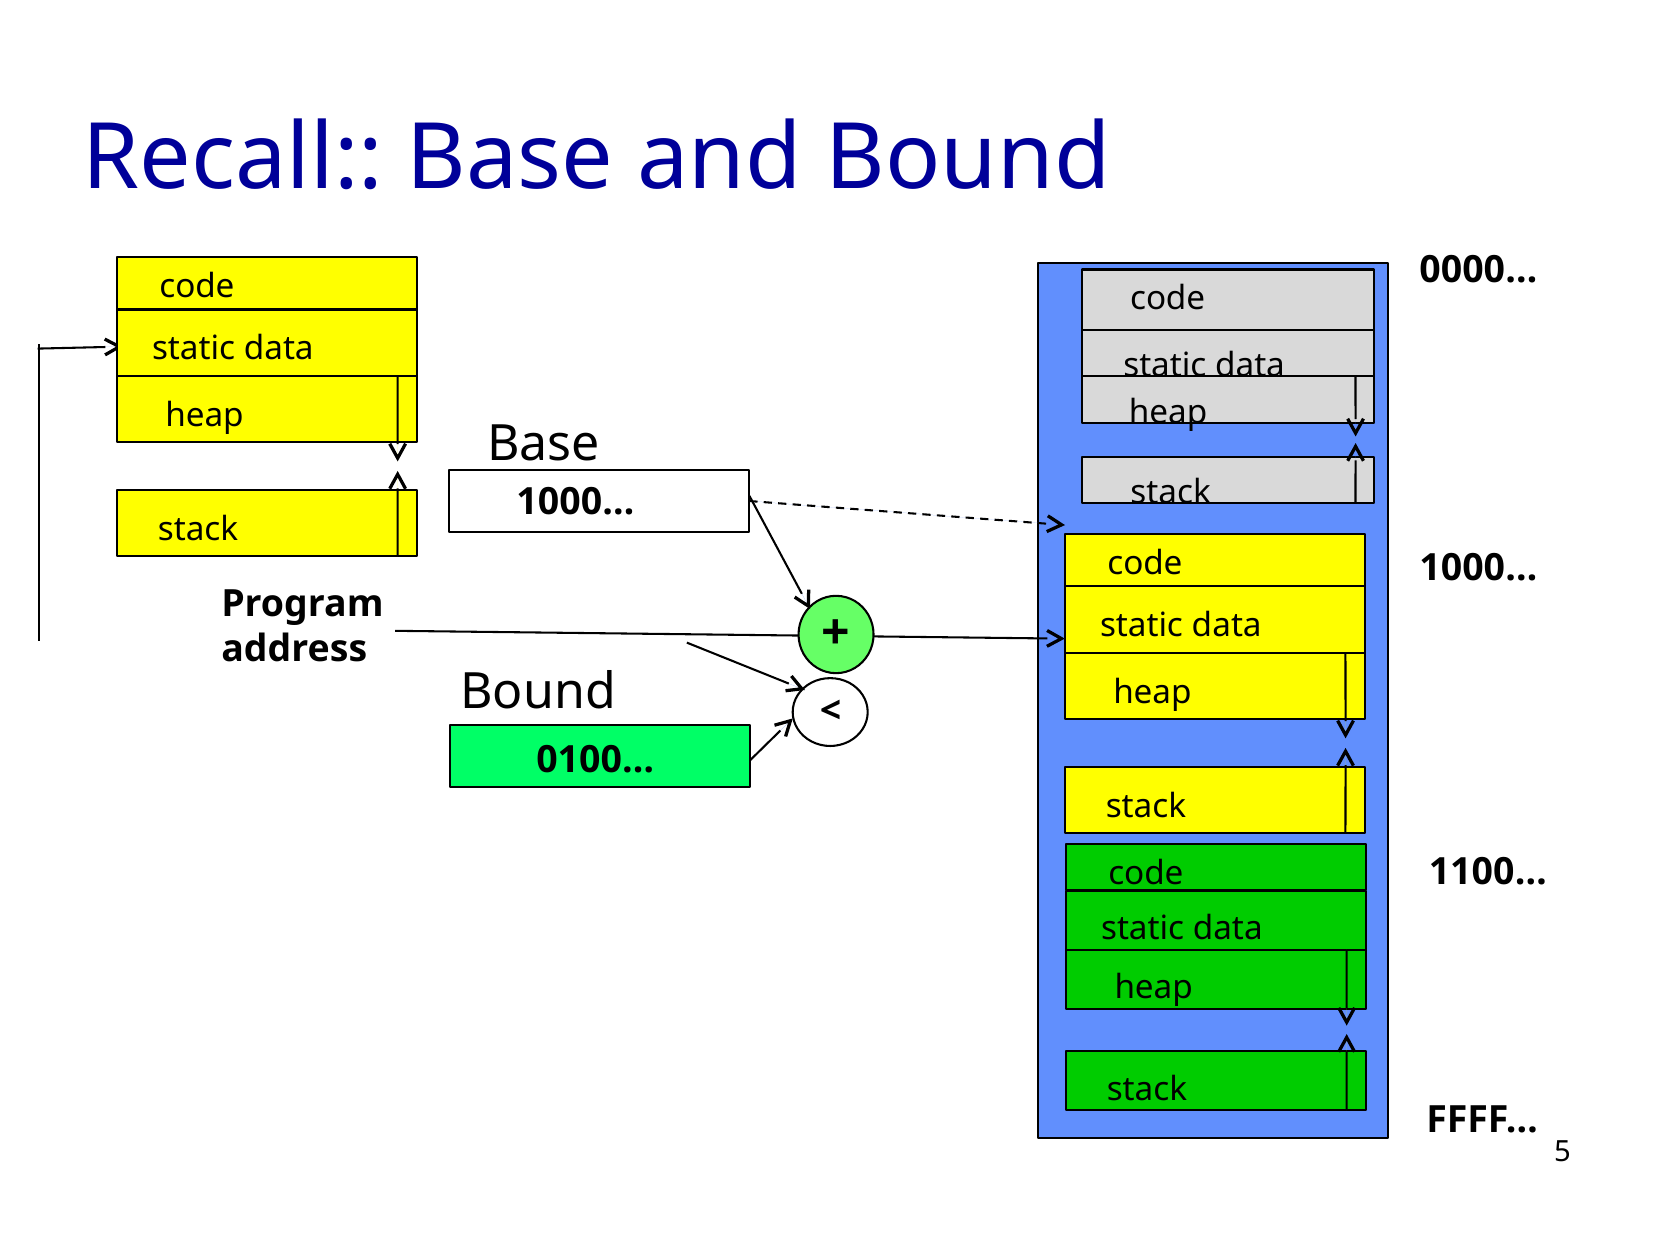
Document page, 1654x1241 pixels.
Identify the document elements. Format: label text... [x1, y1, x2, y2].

text_box FFFF… [1411, 1087, 1554, 1148]
text_box [116, 470, 417, 557]
text_box static data [1085, 595, 1277, 651]
text_box [450, 718, 793, 788]
text_box heap [1098, 662, 1207, 718]
text_box 1000… [1404, 535, 1553, 596]
text_box [40, 257, 417, 462]
text_box [817, 668, 855, 674]
text_box stack [1115, 463, 1226, 518]
text_box code [1115, 269, 1220, 325]
text_box Program address [206, 571, 399, 677]
text_box stack [1091, 776, 1202, 832]
text_box stack [1092, 1059, 1203, 1115]
text_box heap [1099, 957, 1208, 1013]
text_box 1000… [501, 469, 650, 530]
text_box [686, 642, 805, 691]
text_box code [1092, 534, 1198, 586]
text_box 1100… [1413, 839, 1562, 900]
text_box + [806, 592, 865, 668]
text_box code [144, 257, 250, 309]
text_box heap [1114, 383, 1223, 438]
text_box code [1093, 844, 1199, 890]
text_box Bound [445, 651, 631, 727]
text_box [749, 262, 1388, 1138]
text_box static data [1086, 898, 1278, 949]
text_box Base [472, 471, 501, 479]
text_box stack [143, 499, 254, 555]
text_box Base [472, 403, 615, 469]
text_box heap [150, 385, 259, 441]
text_box [395, 611, 806, 658]
text_box 0100… [521, 727, 670, 788]
text_box 0000… [1404, 237, 1553, 298]
text_box static data [1108, 336, 1301, 376]
text_box < [805, 678, 857, 739]
title Recall:: Base and Bound [82, 49, 1571, 257]
text_box static data [137, 319, 329, 374]
